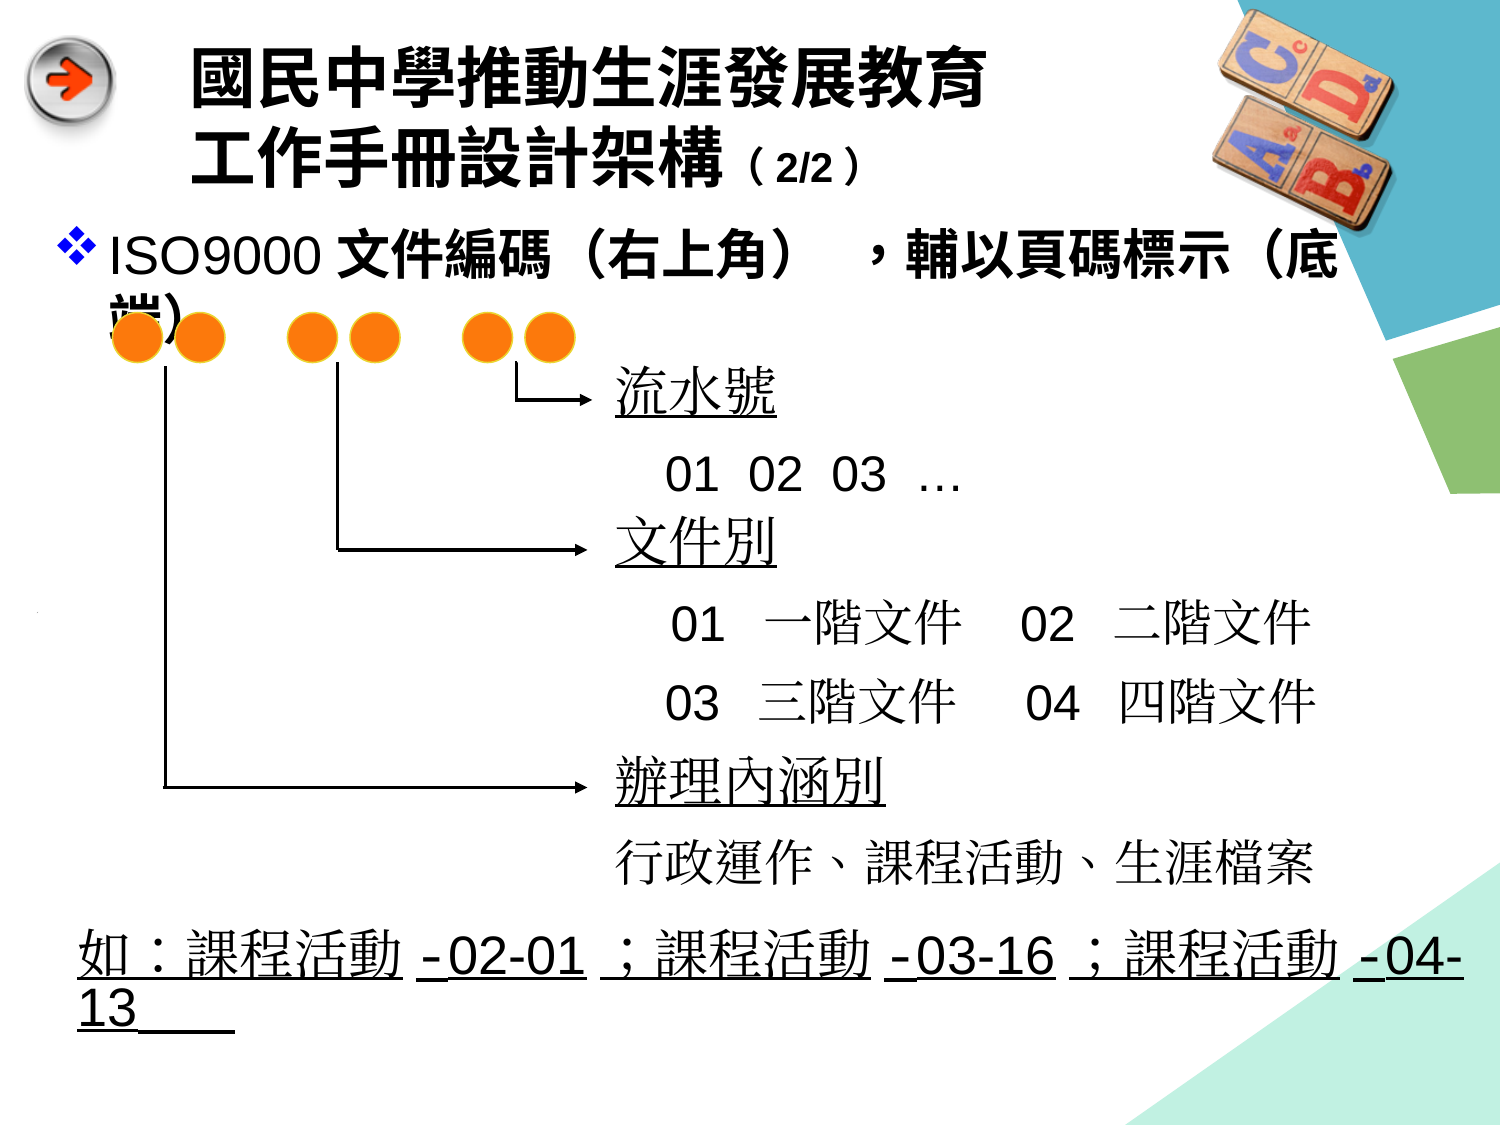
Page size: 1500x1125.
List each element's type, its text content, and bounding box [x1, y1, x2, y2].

text_box 如：課程活動-02-01；課程活動-03-16；課程活動-04-13 [62, 924, 1500, 1045]
text_box [350, 312, 401, 363]
text_box 辦理內涵別 行政運作、課程活動、生涯檔案 [600, 752, 1426, 899]
text_box [112, 312, 163, 363]
title 國民中學推動生涯發展教育 工作手冊設計架構（2/2） [174, 32, 1225, 201]
text_box [287, 312, 338, 363]
text_box [524, 312, 576, 363]
list ISO9000文件編碼（右上角） ，輔以頁碼標示（底端） [37, 212, 1463, 1013]
text_box [462, 312, 513, 363]
text_box 文件別 01 一階文件 02 二階文件 03 三階文件 04 四階文件 [599, 512, 1375, 739]
text_box 流水號 01 02 03 … [600, 362, 1051, 510]
picture [1212, 8, 1399, 212]
text_box [174, 312, 226, 363]
picture [24, 35, 118, 150]
